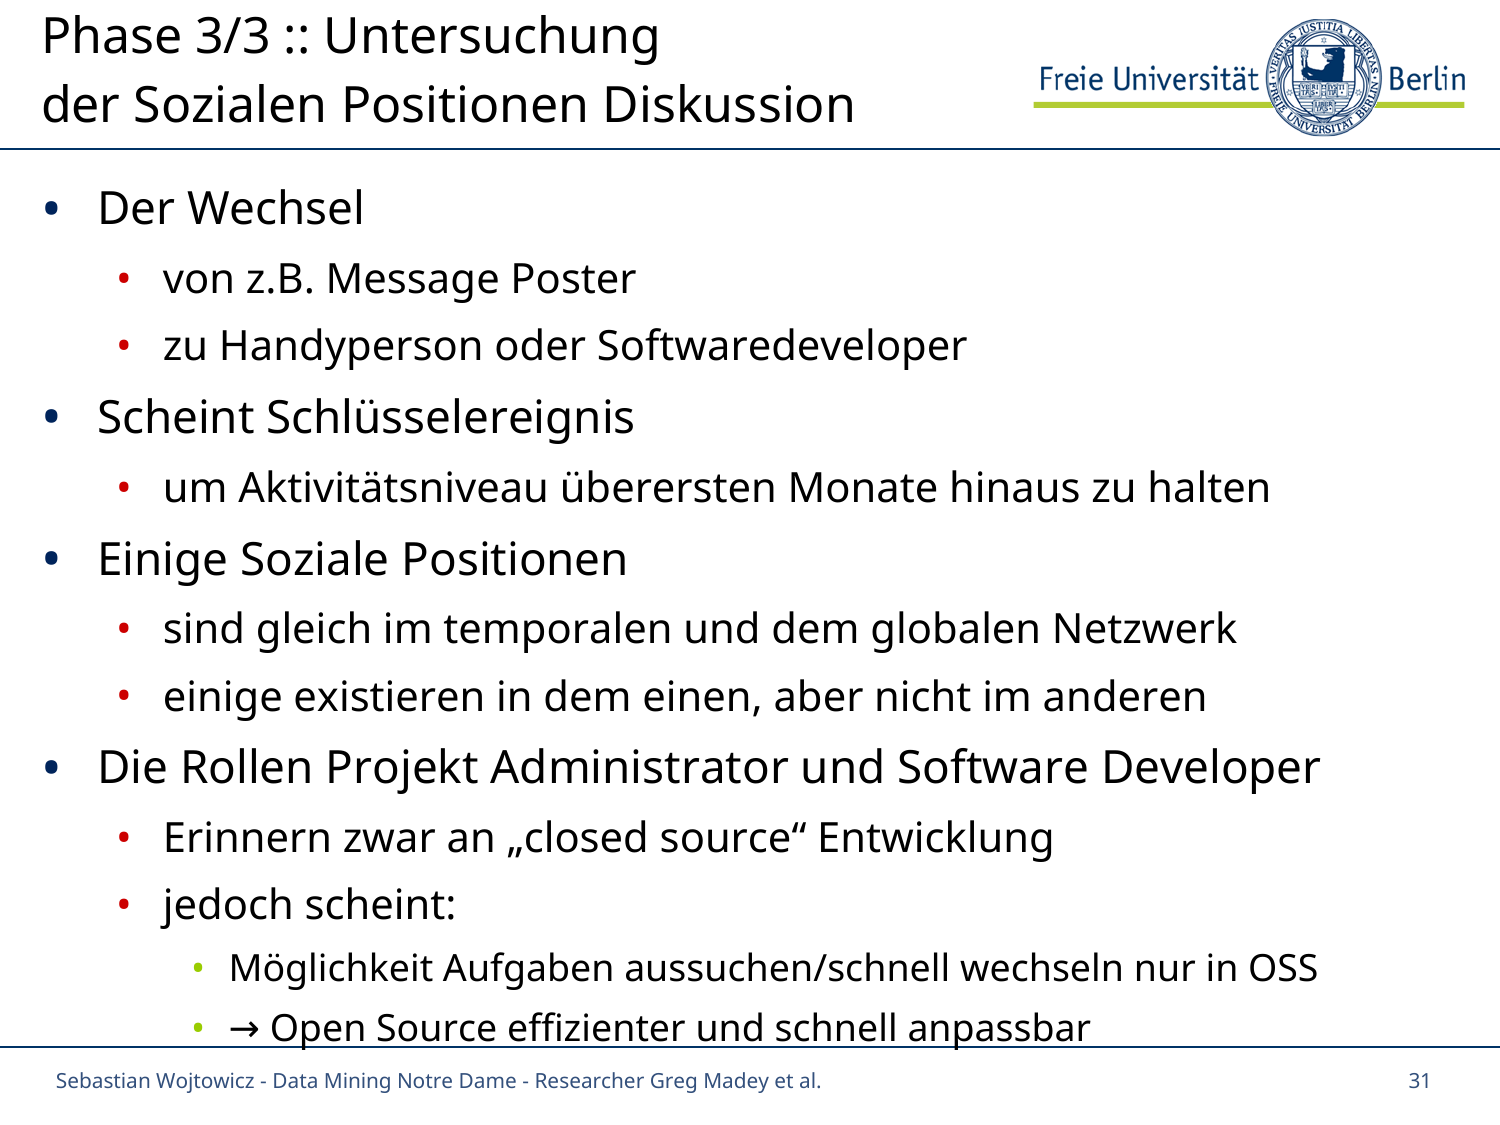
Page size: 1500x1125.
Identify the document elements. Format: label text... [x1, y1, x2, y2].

list Der Wechsel von z.B. Message Poster zu Handyperson oder Softwaredeveloper Scheint Schlüsselereignis um Aktivitätsniveau überersten Monate hinaus zu halten Einige Soziale Positionen sind gleich im temporalen und dem globalen Netzwerk einige existieren in dem einen, aber nicht im anderen Die Rollen Projekt Administrator und Software Developer Erinnern zwar an „closed source“ Entwicklung jedoch scheint: Möglichkeit Aufgaben aussuchen/schnell wechseln nur in OSS → Open Source effizienter und schnell anpassbar [41, 175, 1447, 1039]
title Phase 3/3 :: Untersuchung der Sozialen Positionen Diskussion [41, 0, 1016, 138]
picture [1033, 19, 1470, 137]
